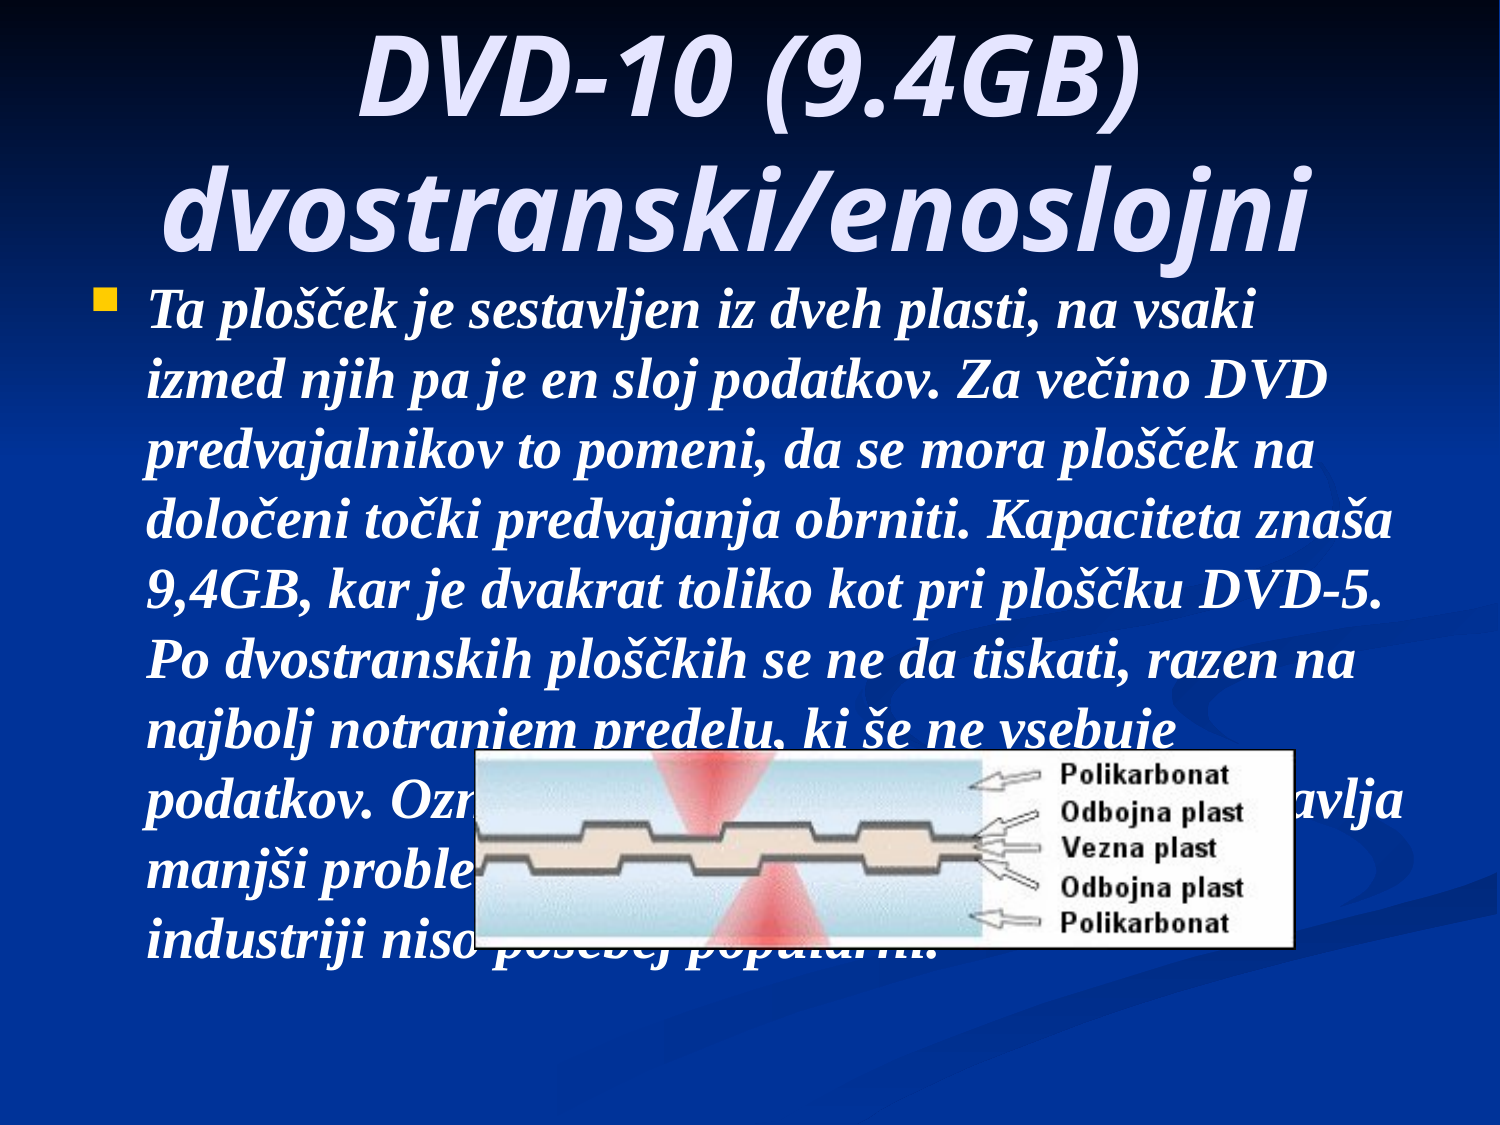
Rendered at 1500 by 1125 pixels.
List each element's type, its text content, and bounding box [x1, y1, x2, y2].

title DVD-10 (9.4GB) dvostranski/enoslojni [75, 45, 1425, 233]
picture [474, 749, 1296, 950]
list Ta plošček je sestavljen iz dveh plasti, na vsaki izmed njih pa je en sloj podatkov. Za večino DVD predvajalnikov to pomeni, da se mora plošček na določeni točki predvajanja obrniti. Kapaciteta znaša 9,4GB, kar je dvakrat toliko kot pri ploščku DVD-5. Po dvostranskih ploščkih se ne da tiskati, razen na najbolj notranjem predelu, ki še ne vsebuje podatkov. Označevanje teh ploščkov tako predstavlja manjši problem in prav zaradi tega v zabavni industriji niso posebej popularni. [75, 262, 1425, 1005]
